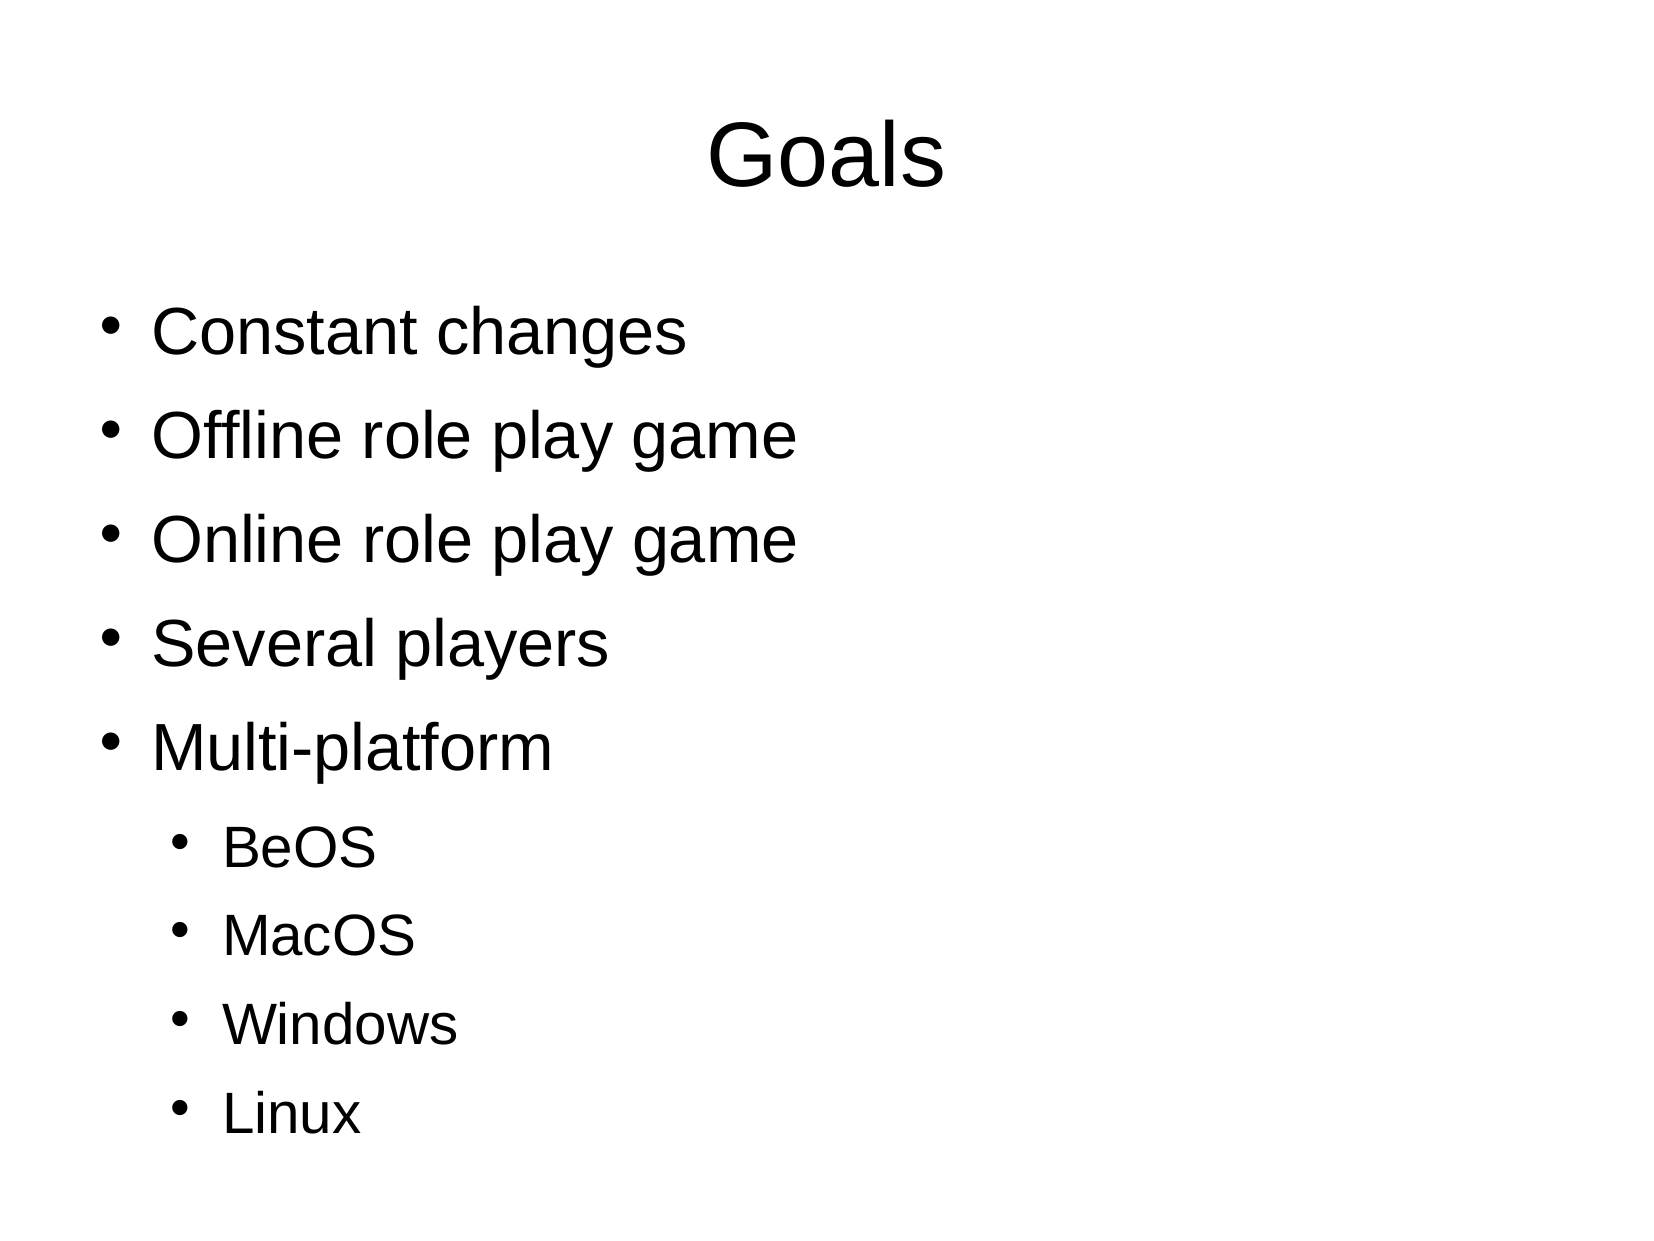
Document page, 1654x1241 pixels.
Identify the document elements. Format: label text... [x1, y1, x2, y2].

list Constant changes Offline role play game Online role play game Several players Multi-platform BeOS MacOS Windows Linux [82, 290, 1571, 1147]
title Goals [82, 49, 1571, 257]
